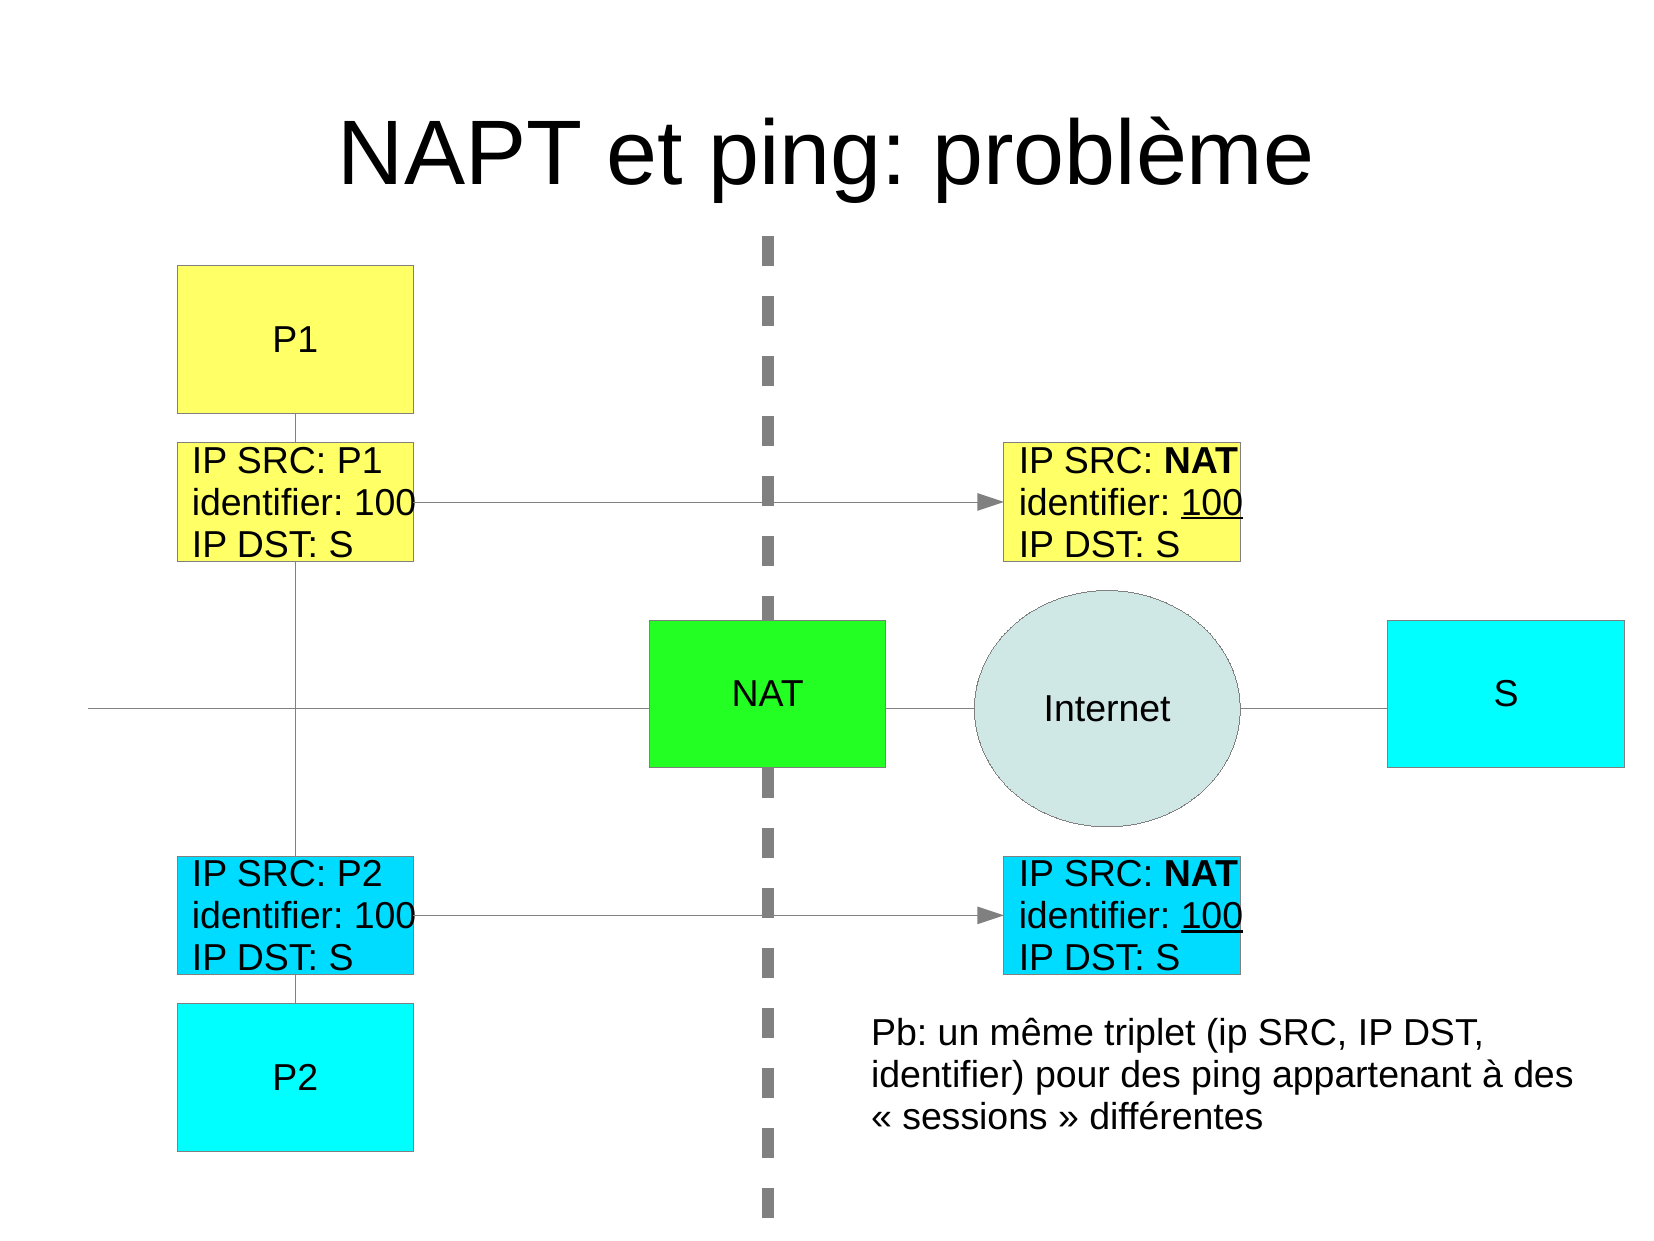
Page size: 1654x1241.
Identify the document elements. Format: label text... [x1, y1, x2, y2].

text_box P2 [177, 1003, 414, 1152]
text_box IP SRC: NAT identifier: 100 IP DST: S [1003, 442, 1241, 562]
text_box Pb: un même triplet (ip SRC, IP DST, identifier) pour des ping appartenant à des « sessions » différentes [856, 1003, 1625, 1145]
title NAPT et ping: problème [82, 49, 1571, 257]
text_box S [1387, 620, 1625, 768]
text_box IP SRC: NAT identifier: 100 IP DST: S [1003, 856, 1241, 975]
text_box Internet [974, 590, 1241, 827]
text_box P1 [177, 265, 414, 414]
text_box NAT [649, 620, 886, 768]
text_box IP SRC: P2 identifier: 100 IP DST: S [177, 856, 414, 975]
text_box IP SRC: P1 identifier: 100 IP DST: S [177, 442, 414, 562]
